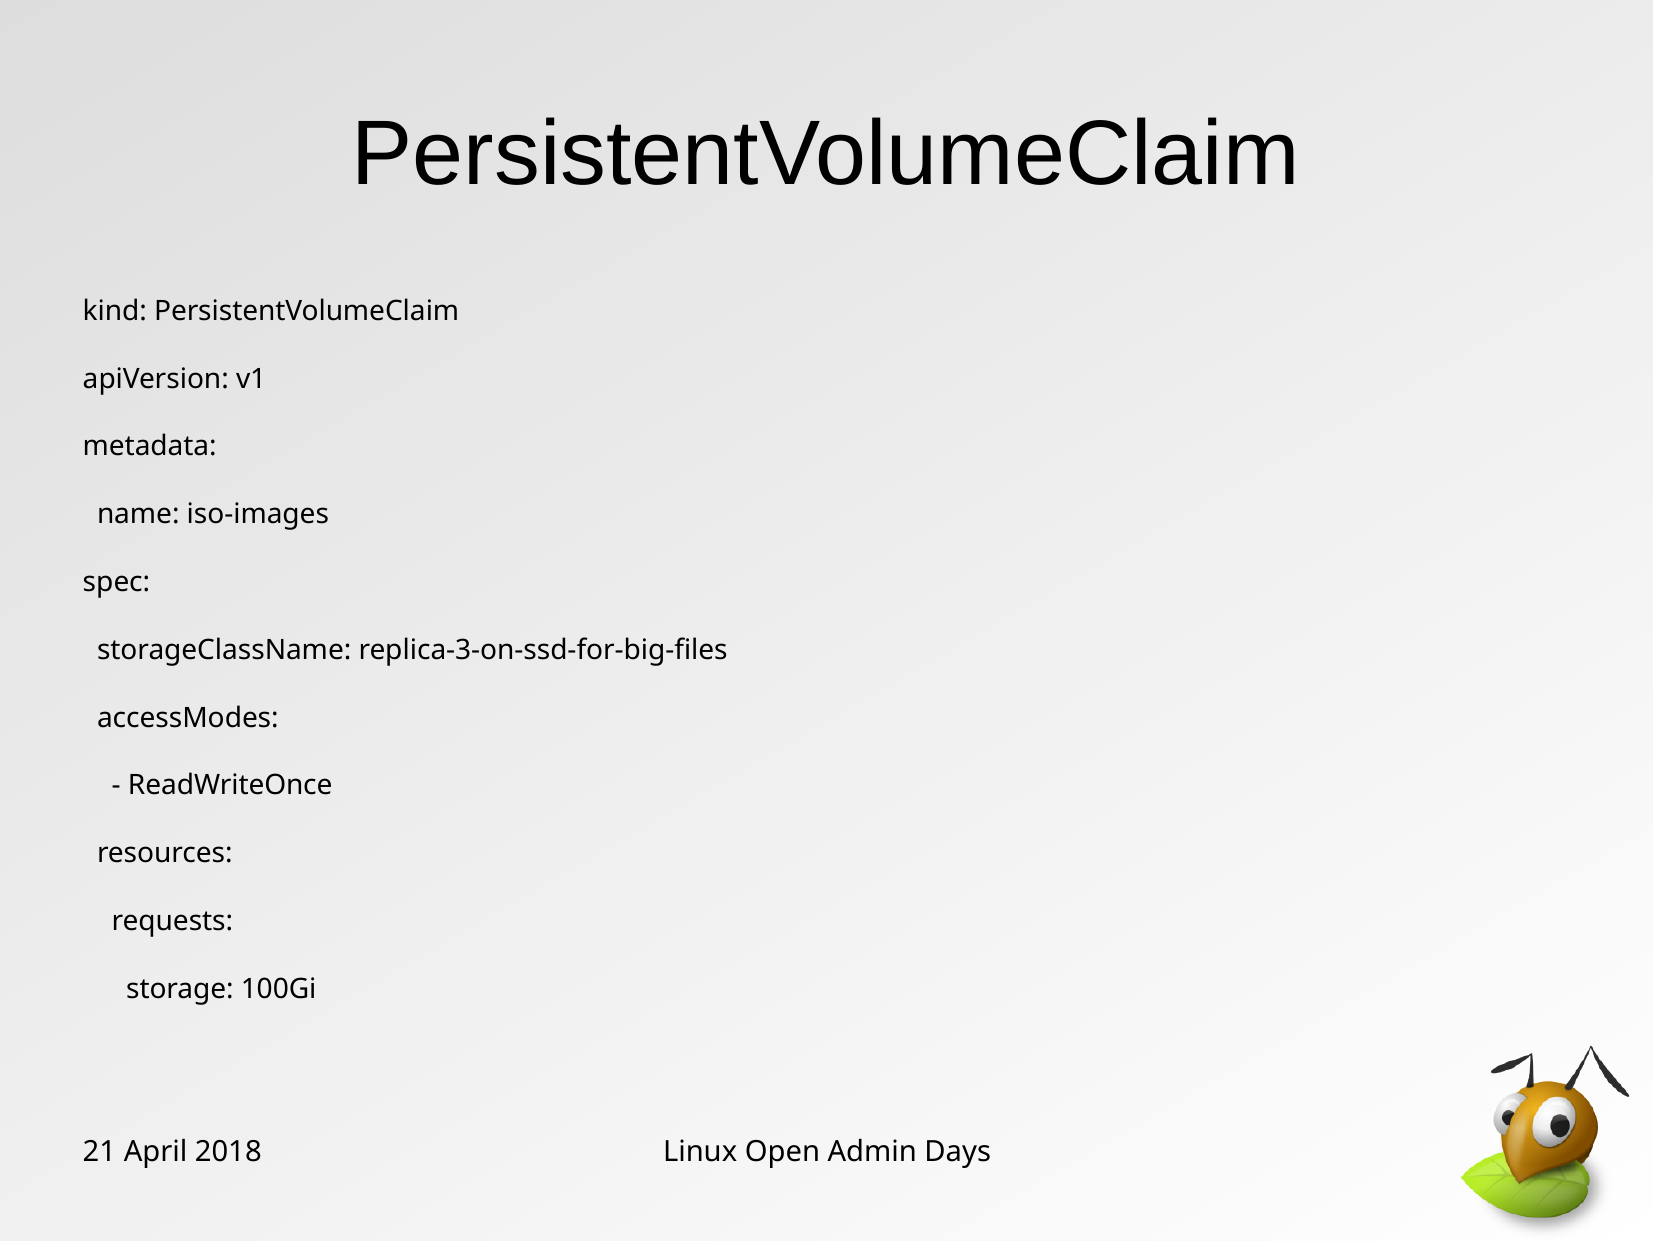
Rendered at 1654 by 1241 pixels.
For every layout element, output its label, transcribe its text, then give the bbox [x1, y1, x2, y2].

picture [1432, 1037, 1653, 1241]
title PersistentVolumeClaim [82, 49, 1571, 257]
list kind: PersistentVolumeClaim apiVersion: v1 metadata: name: iso-images spec: storageClassName: replica-3-on-ssd-for-big-files accessModes: - ReadWriteOnce resources: requests: storage: 100Gi [82, 290, 1571, 1010]
